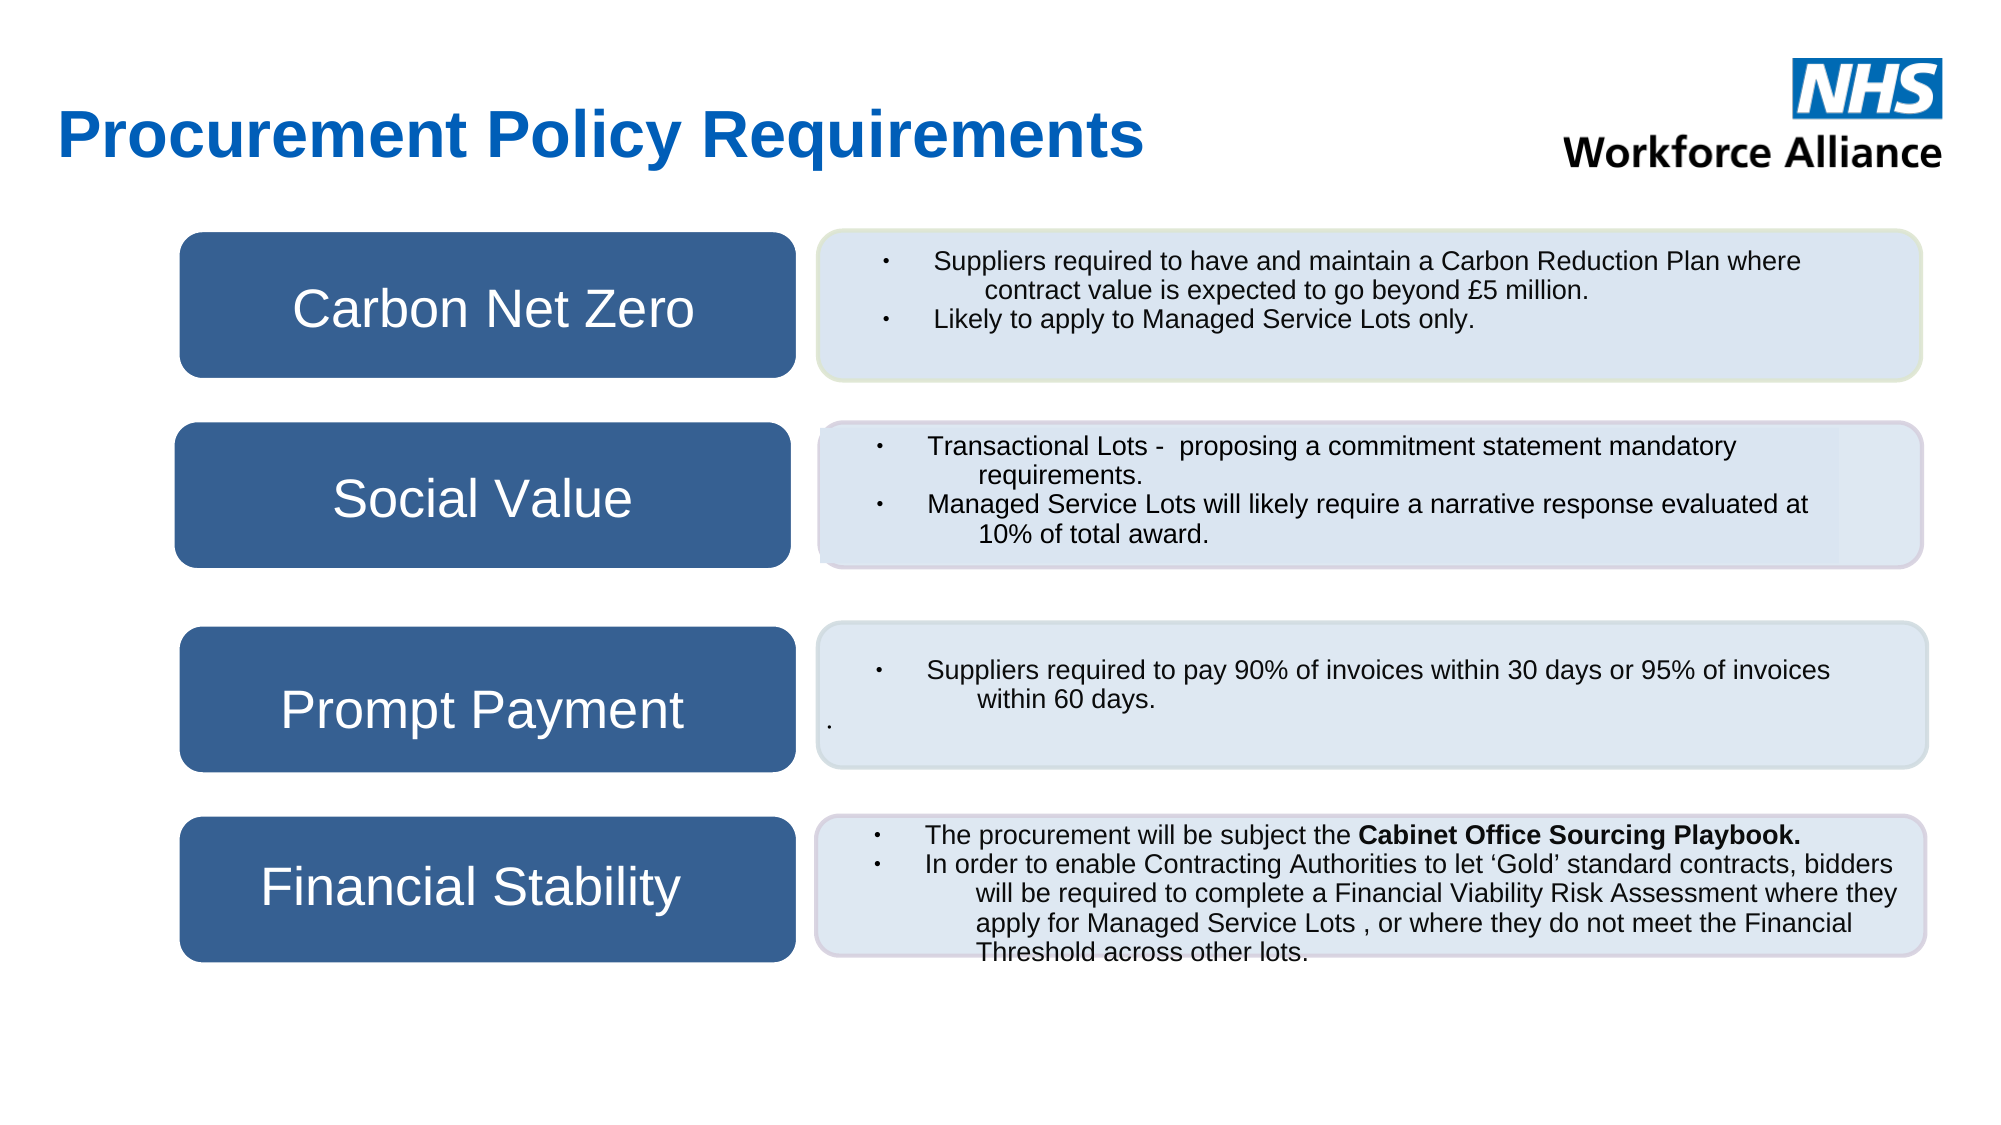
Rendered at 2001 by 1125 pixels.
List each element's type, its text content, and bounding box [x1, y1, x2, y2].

text_box [172, 423, 185, 567]
text_box [829, 422, 1923, 568]
text_box [823, 622, 1928, 768]
text_box Transactional Lots - proposing a commitment statement mandatory requirements. Managed Service Lots will likely require a narrative response evaluated at 10% of total award. [820, 427, 1839, 564]
text_box The procurement will be subject the Cabinet Office Sourcing Playbook. In order to enable Contracting Authorities to let ‘Gold’ standard contracts, bidders will be required to complete a Financial Viability Risk Assessment where they apply for Managed Service Lots , or where they do not meet the Financial Threshold across other lots. [817, 813, 1944, 1004]
text_box Carbon Net Zero [196, 238, 793, 374]
text_box [793, 240, 799, 371]
text_box Financial Stability [172, 827, 770, 940]
text_box Prompt Payment [184, 631, 781, 782]
text_box [782, 424, 794, 566]
text_box [177, 632, 184, 767]
text_box Suppliers required to pay 90% of invoices within 30 days or 95% of invoices within 60 days. [819, 631, 1857, 769]
text_box [817, 230, 1922, 381]
text_box Suppliers required to have and maintain a Carbon Reduction Plan where contract value is expected to go beyond £5 million. Likely to apply to Managed Service Lots only. [826, 237, 1893, 374]
text_box [177, 814, 799, 965]
text_box [177, 230, 792, 381]
text_box [185, 624, 799, 774]
text_box Social Value [185, 421, 782, 572]
picture [1563, 59, 1943, 168]
title Procurement Policy Requirements [56, 90, 1347, 182]
